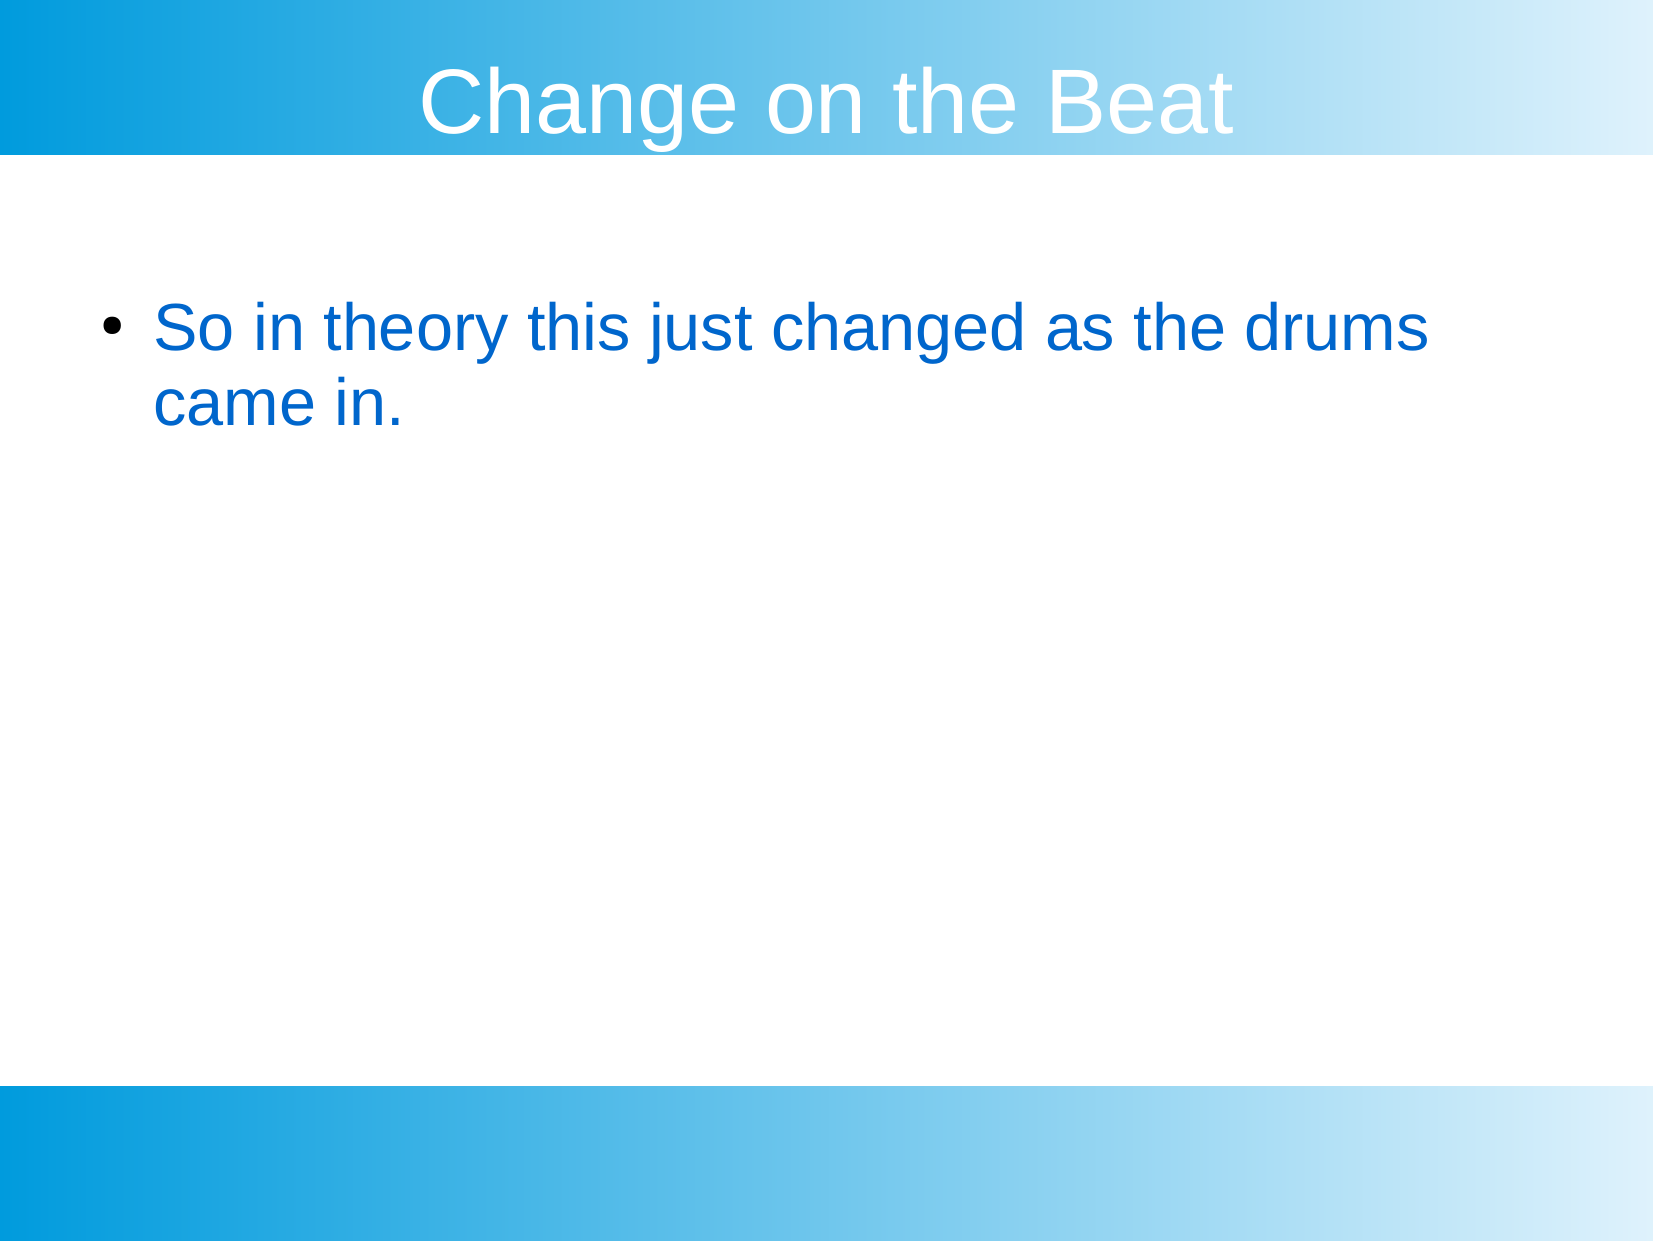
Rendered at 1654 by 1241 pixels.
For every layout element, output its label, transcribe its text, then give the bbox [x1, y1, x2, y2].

list So in theory this just changed as the drums came in. [82, 290, 1571, 1010]
title Change on the Beat [82, 49, 1571, 155]
